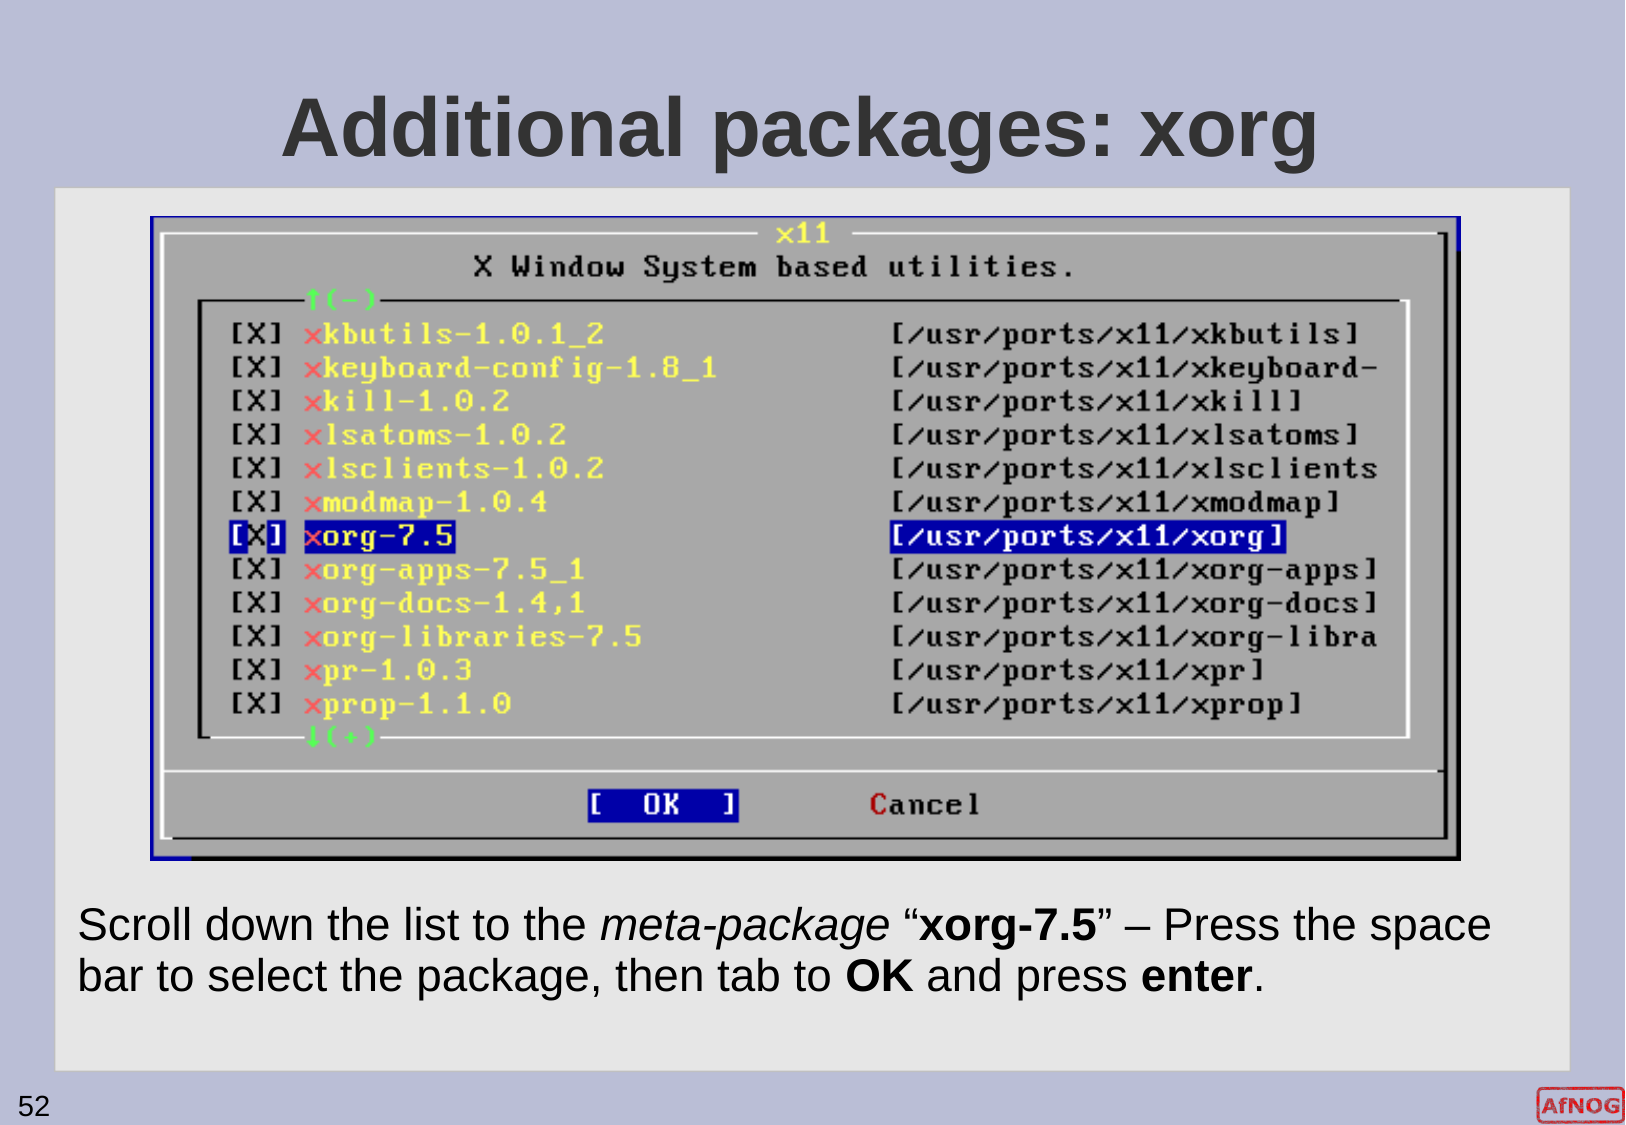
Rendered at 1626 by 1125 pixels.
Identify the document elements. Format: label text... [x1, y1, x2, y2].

text_box Scroll down the list to the meta-package “xorg-7.5” – Press the space bar to select the package, then tab to OK and press enter. [62, 887, 1563, 1003]
picture [1535, 1085, 1626, 1125]
text_box Additional packages: xorg [54, 44, 1570, 214]
picture [150, 216, 1461, 861]
